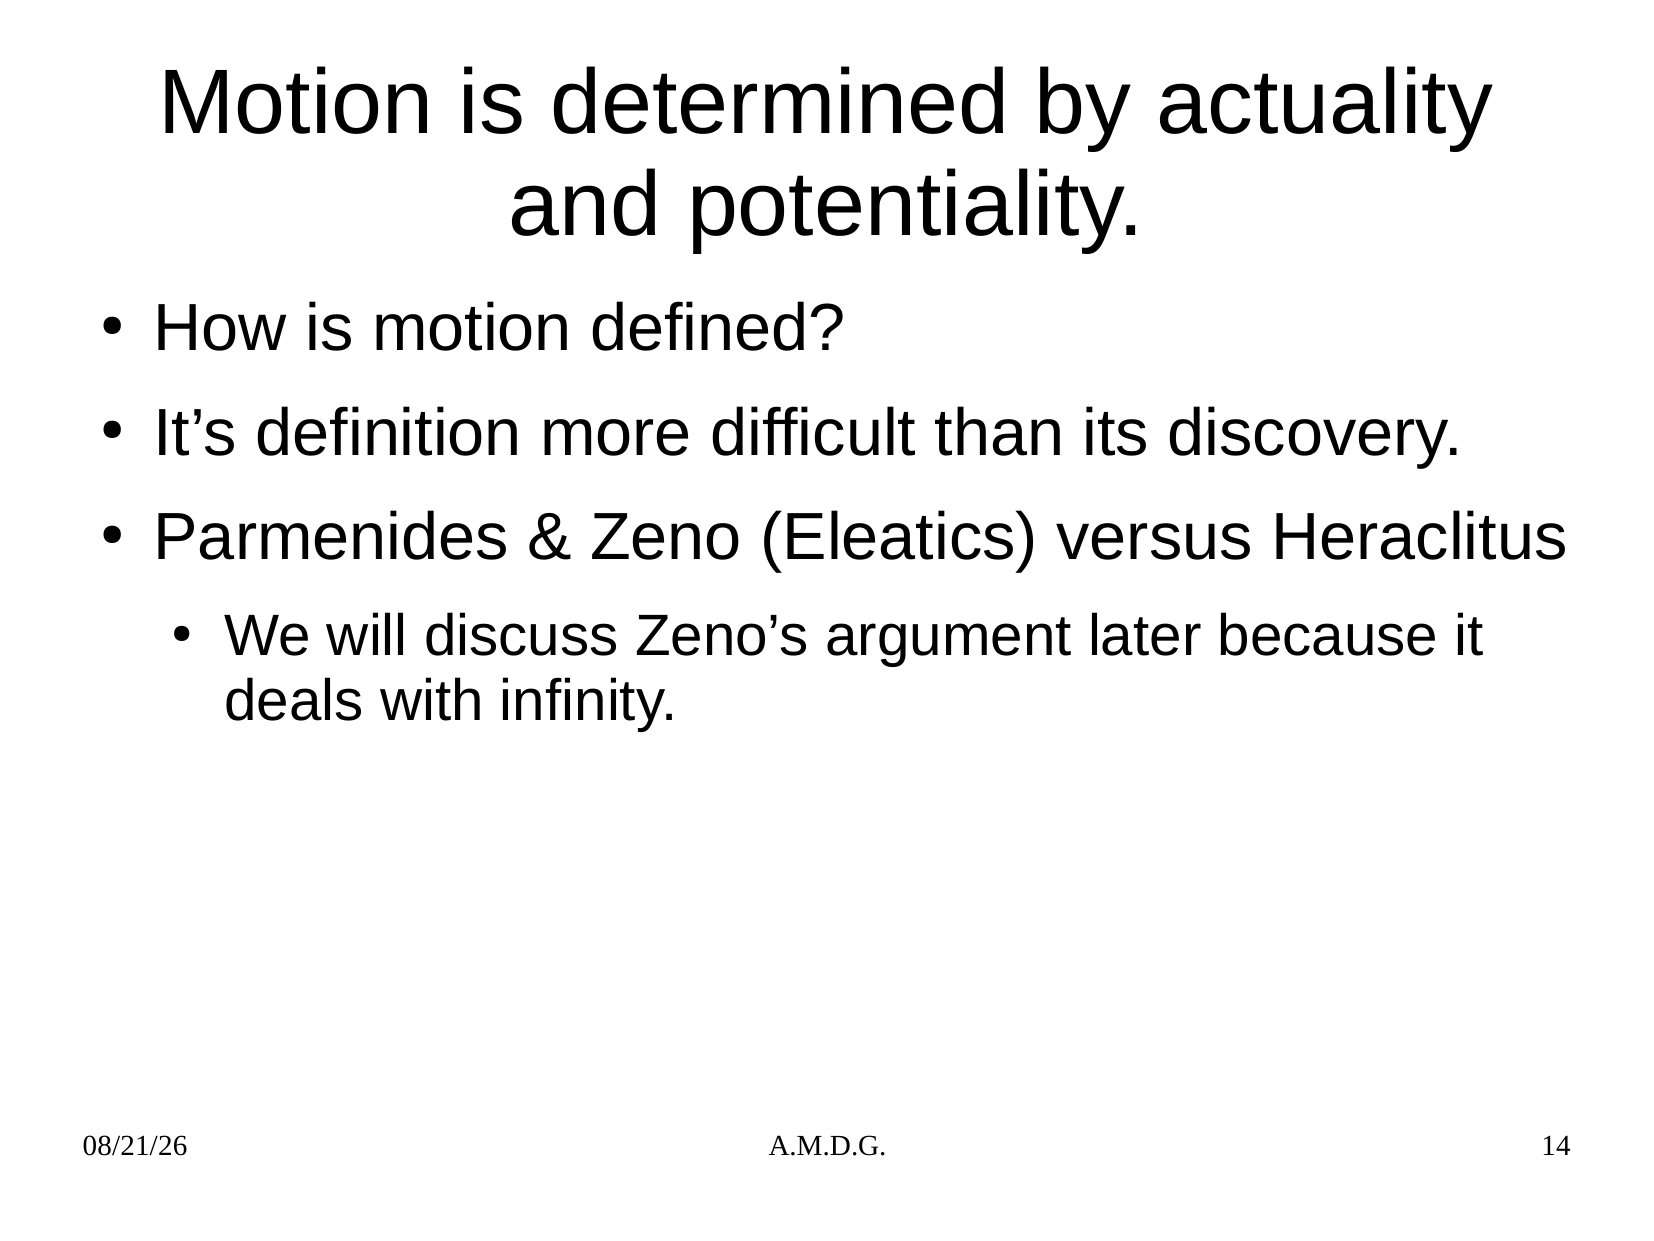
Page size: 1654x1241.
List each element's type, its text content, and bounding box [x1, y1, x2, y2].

title Motion is determined by actuality and potentiality. [82, 49, 1571, 257]
list How is motion defined? It’s definition more difficult than its discovery. Parmenides & Zeno (Eleatics) versus Heraclitus We will discuss Zeno’s argument later because it deals with infinity. [82, 290, 1571, 1109]
